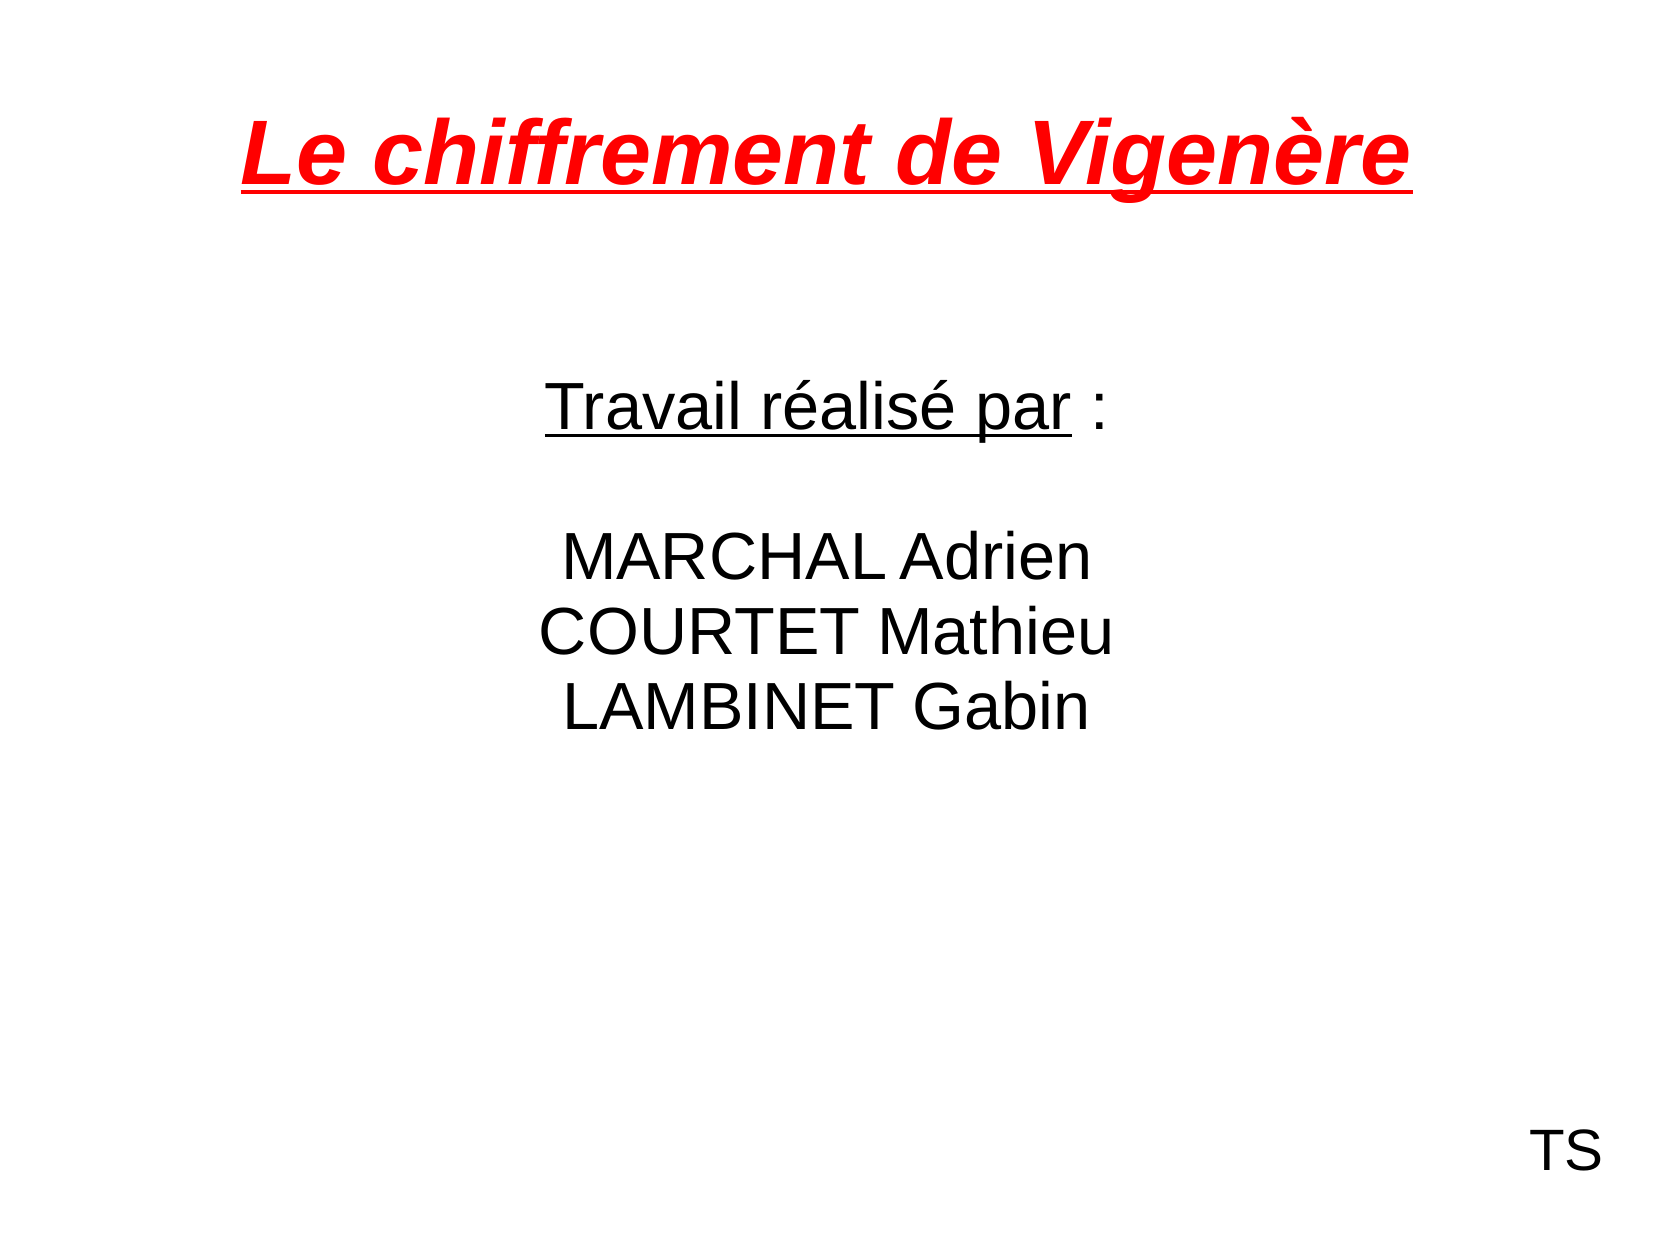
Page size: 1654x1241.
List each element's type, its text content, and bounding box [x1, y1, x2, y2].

title Le chiffrement de Vigenère [82, 49, 1571, 236]
text_box Travail réalisé par : MARCHAL Adrien COURTET Mathieu LAMBINET Gabin TS [35, 236, 1619, 1190]
